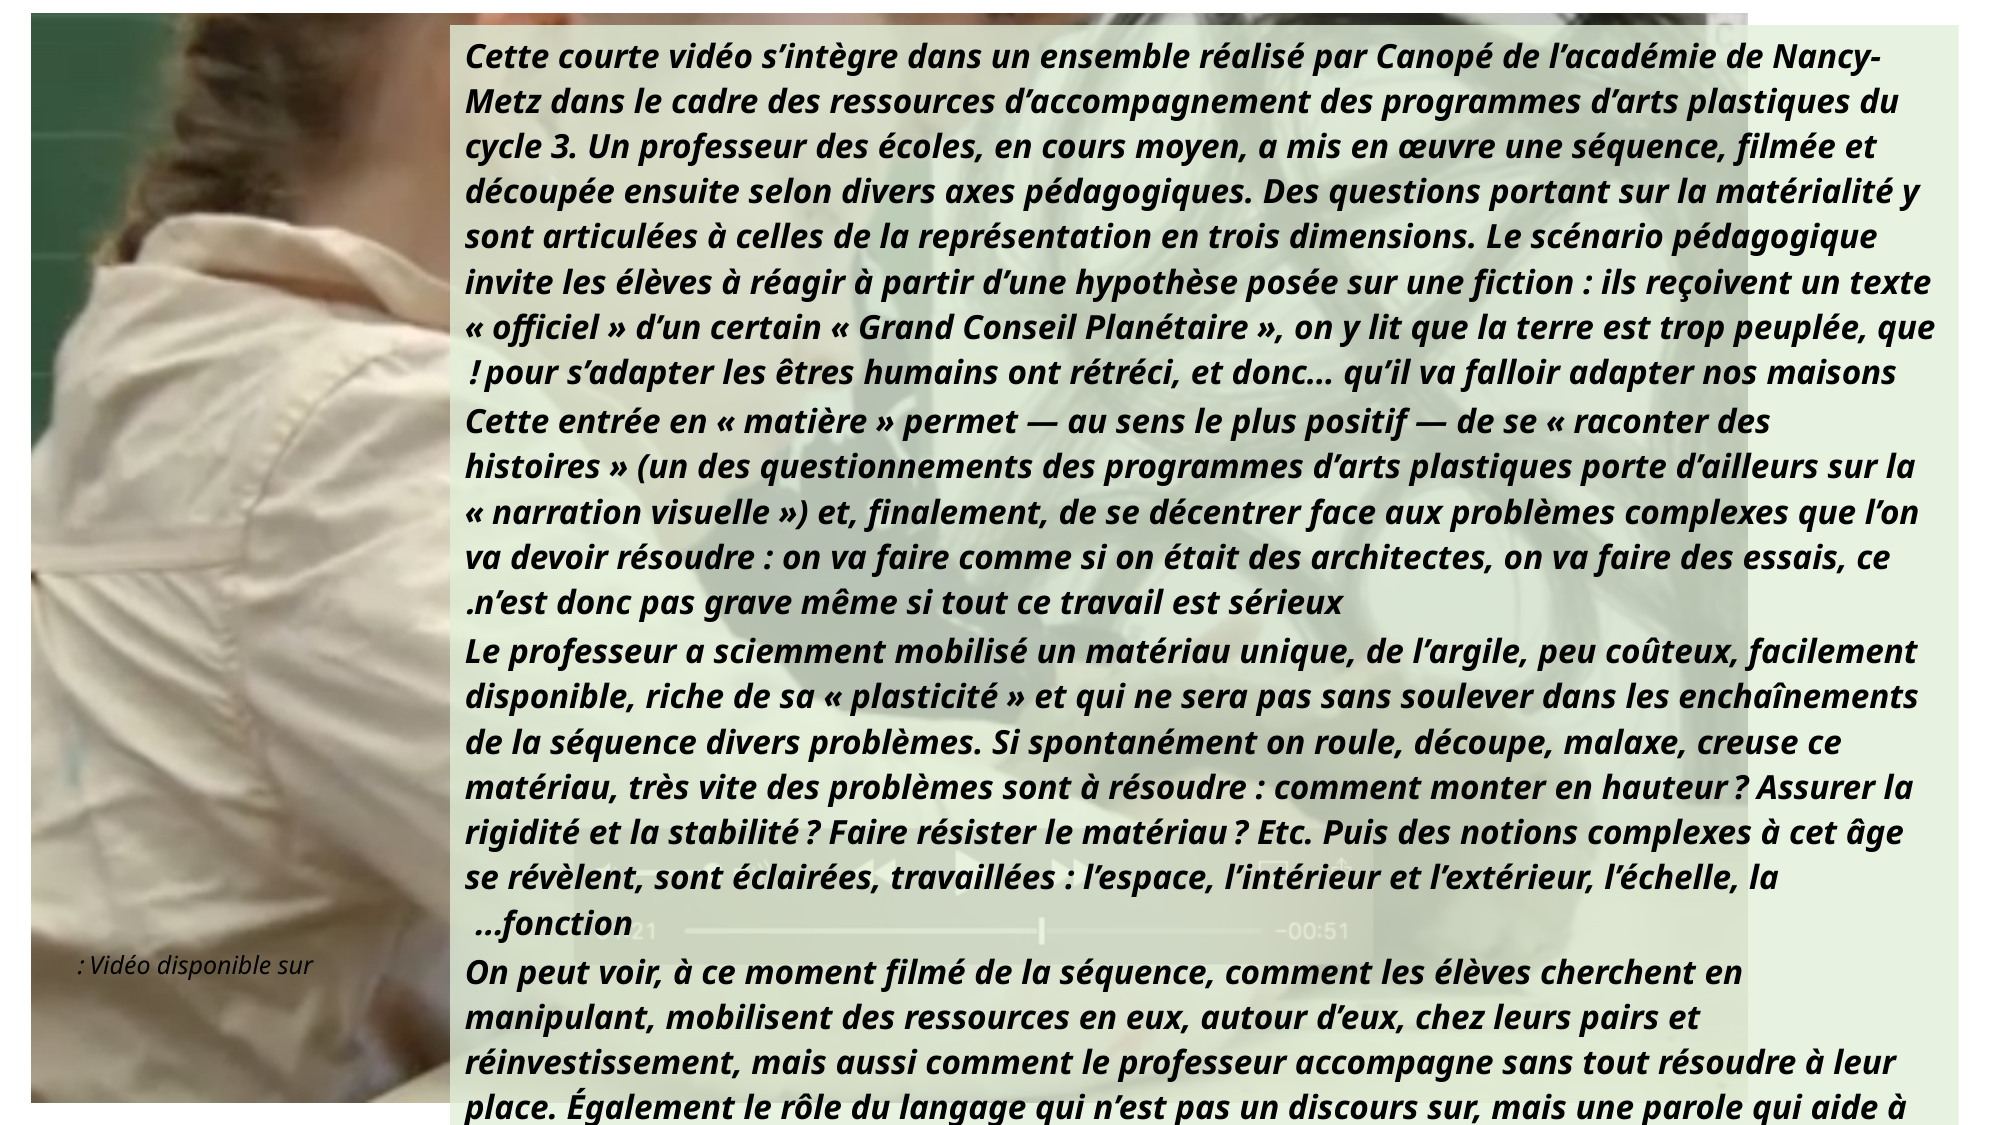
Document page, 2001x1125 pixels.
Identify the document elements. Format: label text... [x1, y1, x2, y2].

text_box Cette courte vidéo s’intègre dans un ensemble réalisé par Canopé de l’académie de Nancy-Metz dans le cadre des ressources d’accompagnement des programmes d’arts plastiques du cycle 3. Un professeur des écoles, en cours moyen, a mis en œuvre une séquence, filmée et découpée ensuite selon divers axes pédagogiques. Des questions portant sur la matérialité y sont articulées à celles de la représentation en trois dimensions. Le scénario pédagogique invite les élèves à réagir à partir d’une hypothèse posée sur une fiction : ils reçoivent un texte « officiel » d’un certain « Grand Conseil Planétaire », on y lit que la terre est trop peuplée, que pour s’adapter les êtres humains ont rétréci, et donc… qu’il va falloir adapter nos maisons ! Cette entrée en « matière » permet — au sens le plus positif — de se « raconter des histoires » (un des questionnements des programmes d’arts plastiques porte d’ailleurs sur la « narration visuelle ») et, finalement, de se décentrer face aux problèmes complexes que l’on va devoir résoudre : on va faire comme si on était des architectes, on va faire des essais, ce n’est donc pas grave même si tout ce travail est sérieux. Le professeur a sciemment mobilisé un matériau unique, de l’argile, peu coûteux, facilement disponible, riche de sa « plasticité » et qui ne sera pas sans soulever dans les enchaînements de la séquence divers problèmes. Si spontanément on roule, découpe, malaxe, creuse ce matériau, très vite des problèmes sont à résoudre : comment monter en hauteur ? Assurer la rigidité et la stabilité ? Faire résister le matériau ? Etc. Puis des notions complexes à cet âge se révèlent, sont éclairées, travaillées : l’espace, l’intérieur et l’extérieur, l’échelle, la fonction… On peut voir, à ce moment filmé de la séquence, comment les élèves cherchent en manipulant, mobilisent des ressources en eux, autour d’eux, chez leurs pairs et réinvestissement, mais aussi comment le professeur accompagne sans tout résoudre à leur place. Également le rôle du langage qui n’est pas un discours sur, mais une parole qui aide à penser dans l’action, cette action et son sens. [450, 25, 1959, 1030]
picture [31, 13, 1748, 1103]
text_box Vidéo disponible sur : http://eduscol.education.fr/cid99287/ressources-d-accompagnement-enseignements-artistiques-aux-cycles-2-et-3.html#ap2 [60, 940, 450, 1047]
